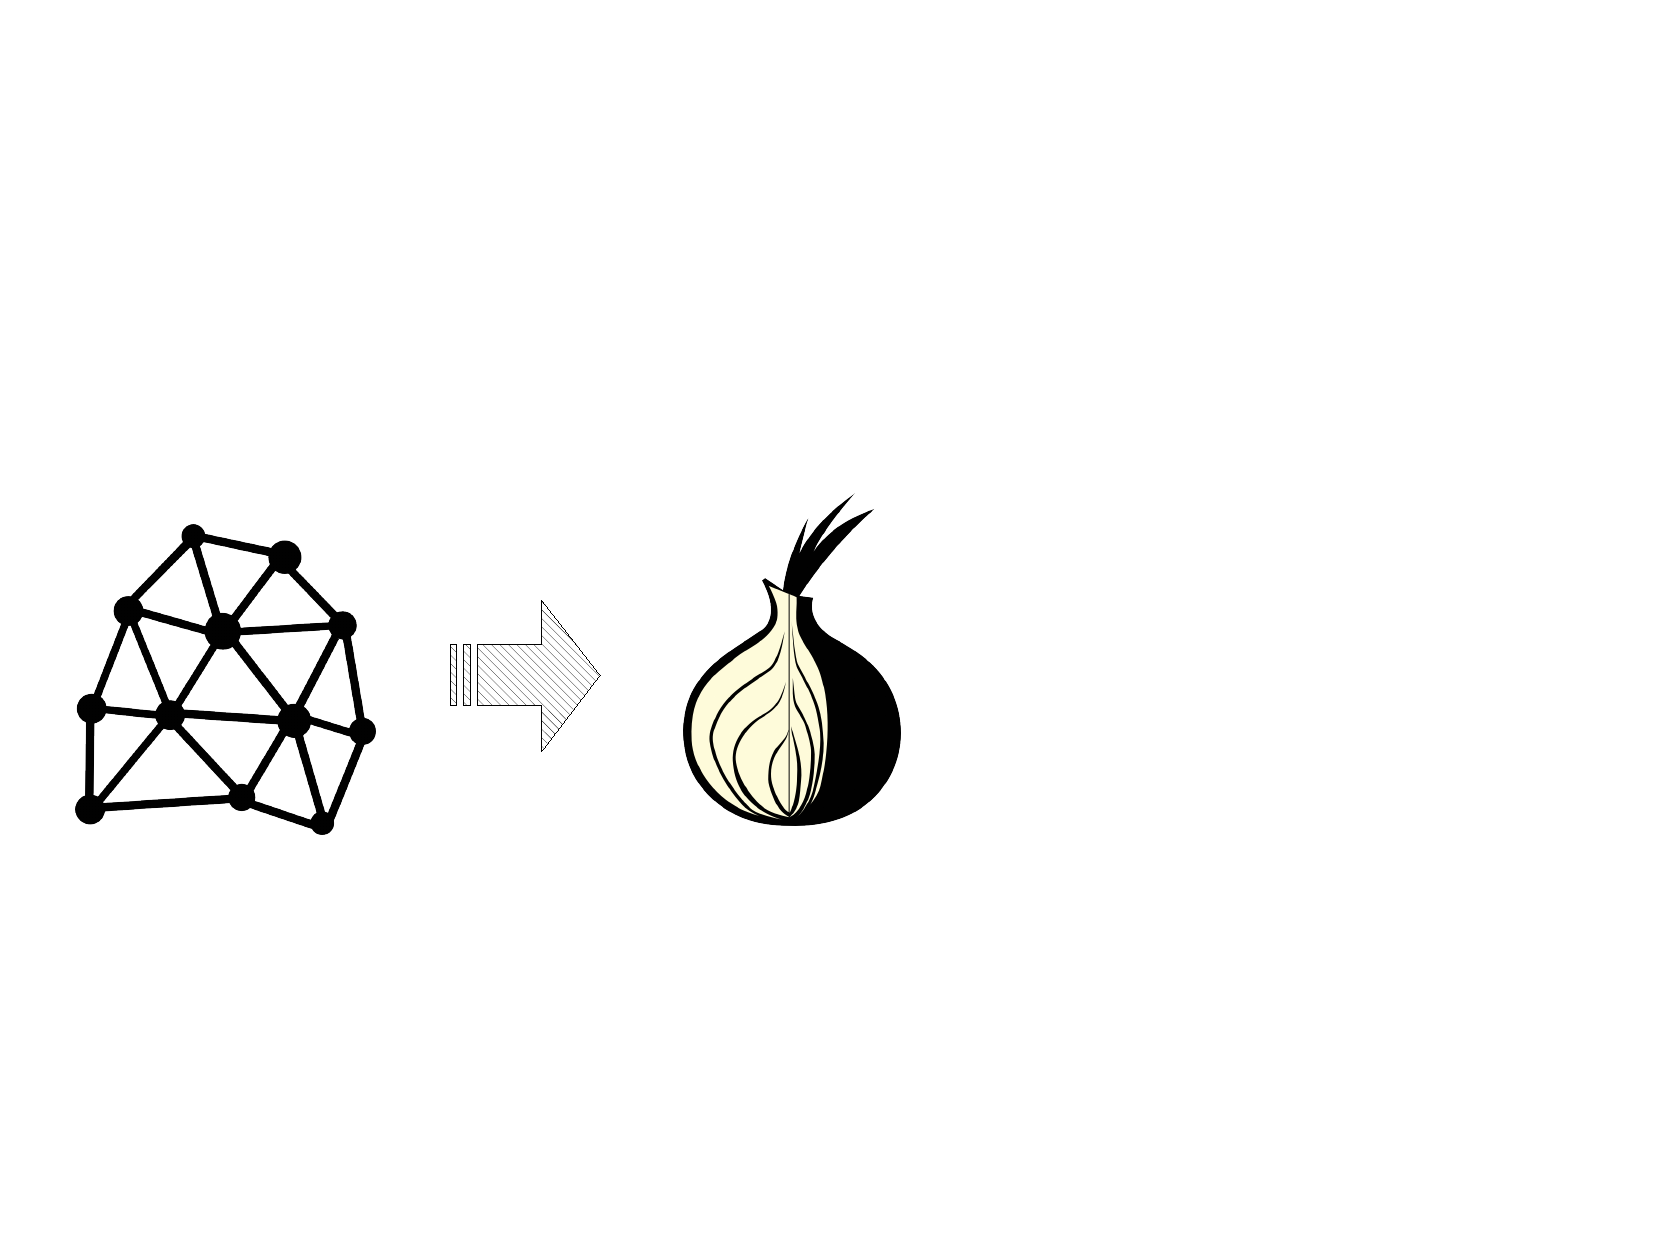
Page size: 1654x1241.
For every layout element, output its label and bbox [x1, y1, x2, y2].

text_box [450, 644, 457, 706]
text_box [477, 600, 601, 752]
picture [683, 493, 901, 827]
text_box [463, 644, 471, 706]
picture [75, 524, 376, 835]
